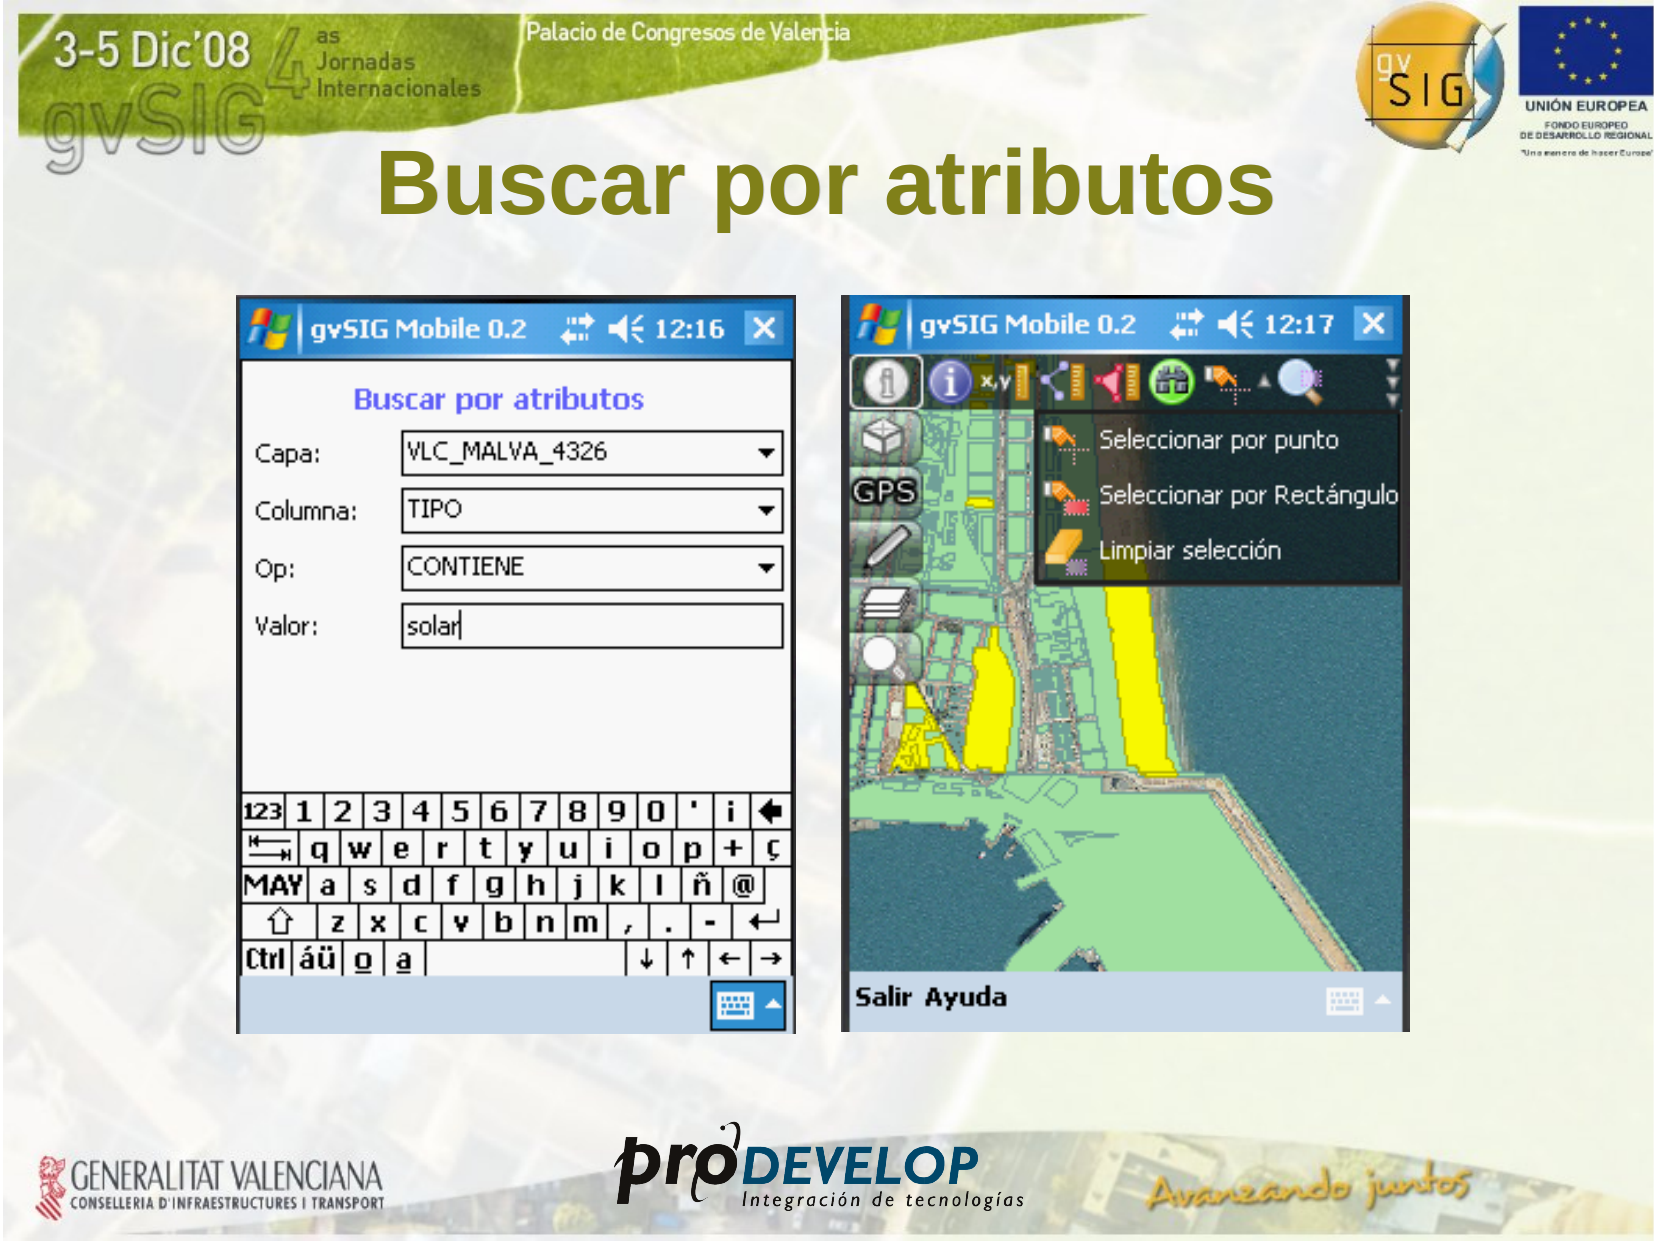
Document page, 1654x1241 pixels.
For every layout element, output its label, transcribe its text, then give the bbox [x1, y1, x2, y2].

picture [3, 0, 1654, 1241]
title Buscar por atributos [82, 78, 1571, 287]
